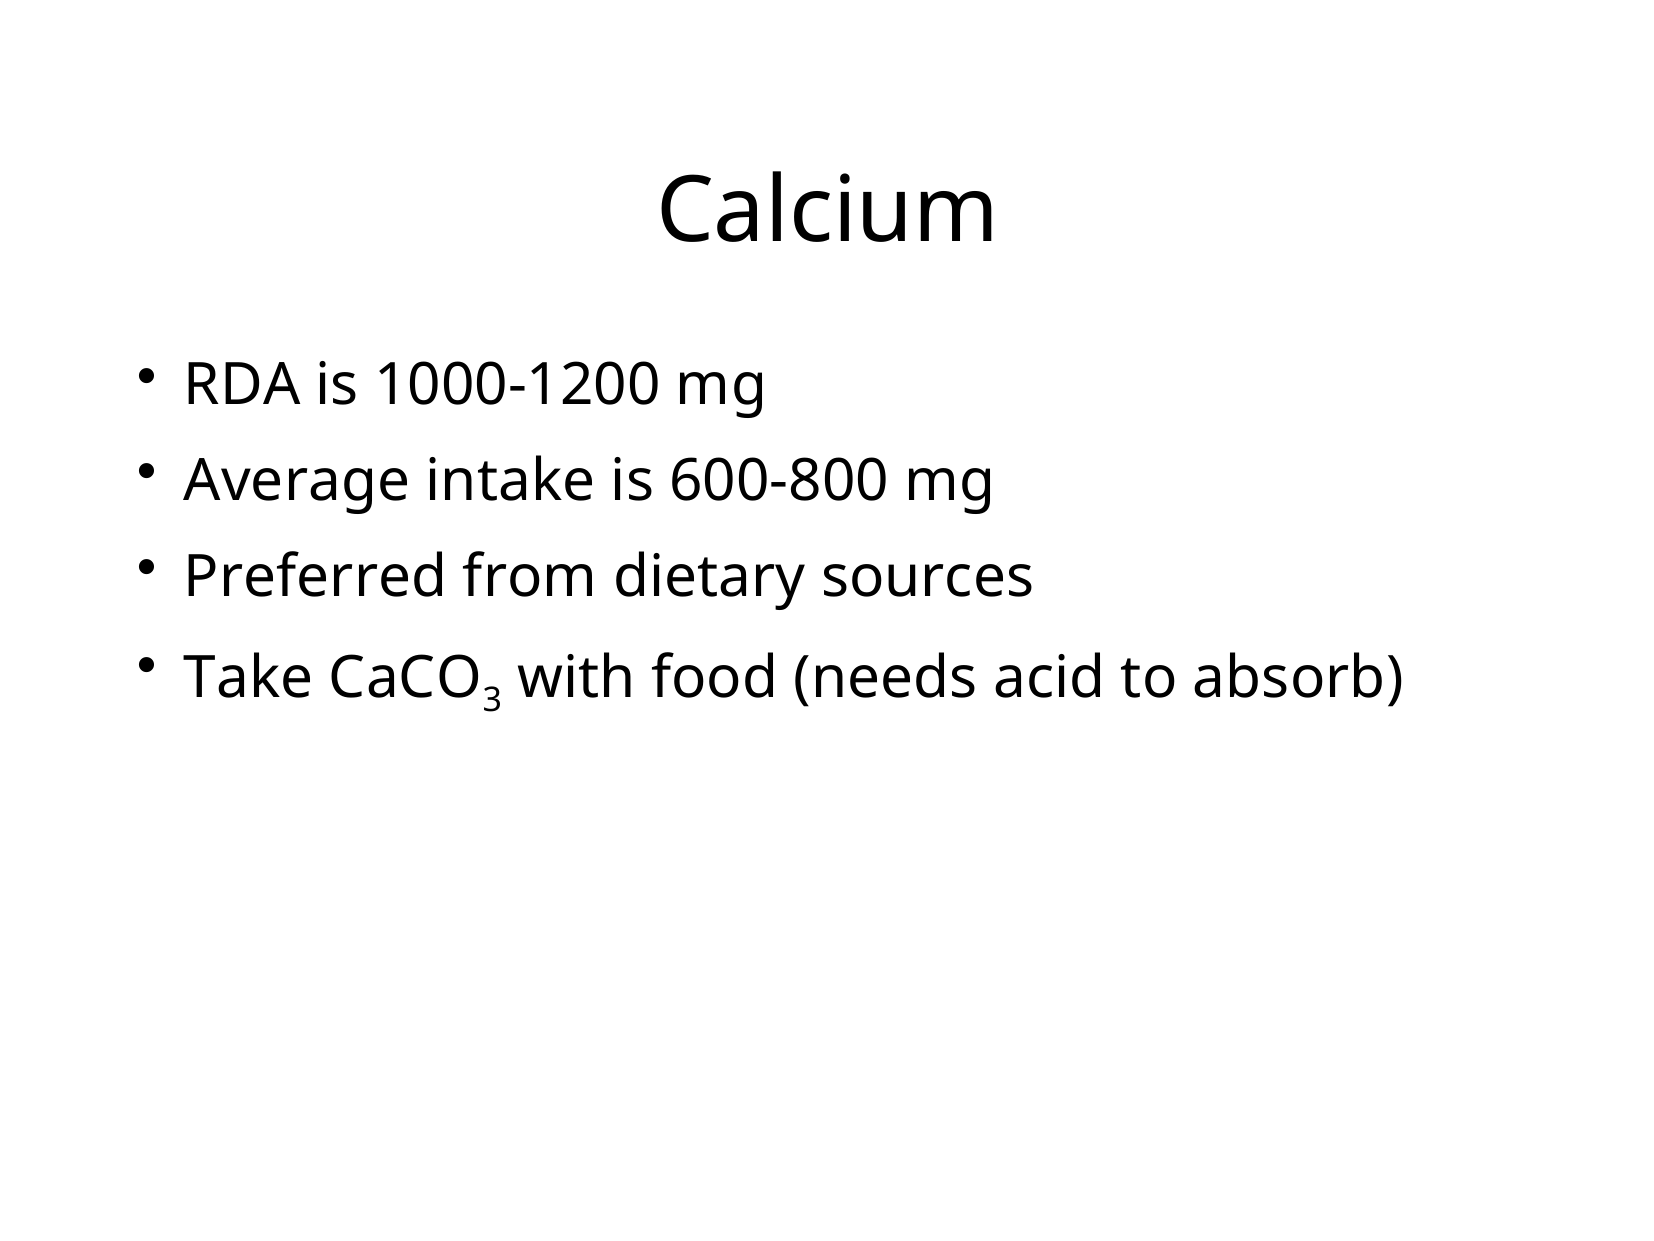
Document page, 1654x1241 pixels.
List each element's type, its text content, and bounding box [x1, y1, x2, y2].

list RDA is 1000-1200 mg Average intake is 600-800 mg Preferred from dietary sources Take CaCO3 with food (needs acid to absorb) [121, 344, 1534, 717]
title Calcium [121, 155, 1534, 258]
